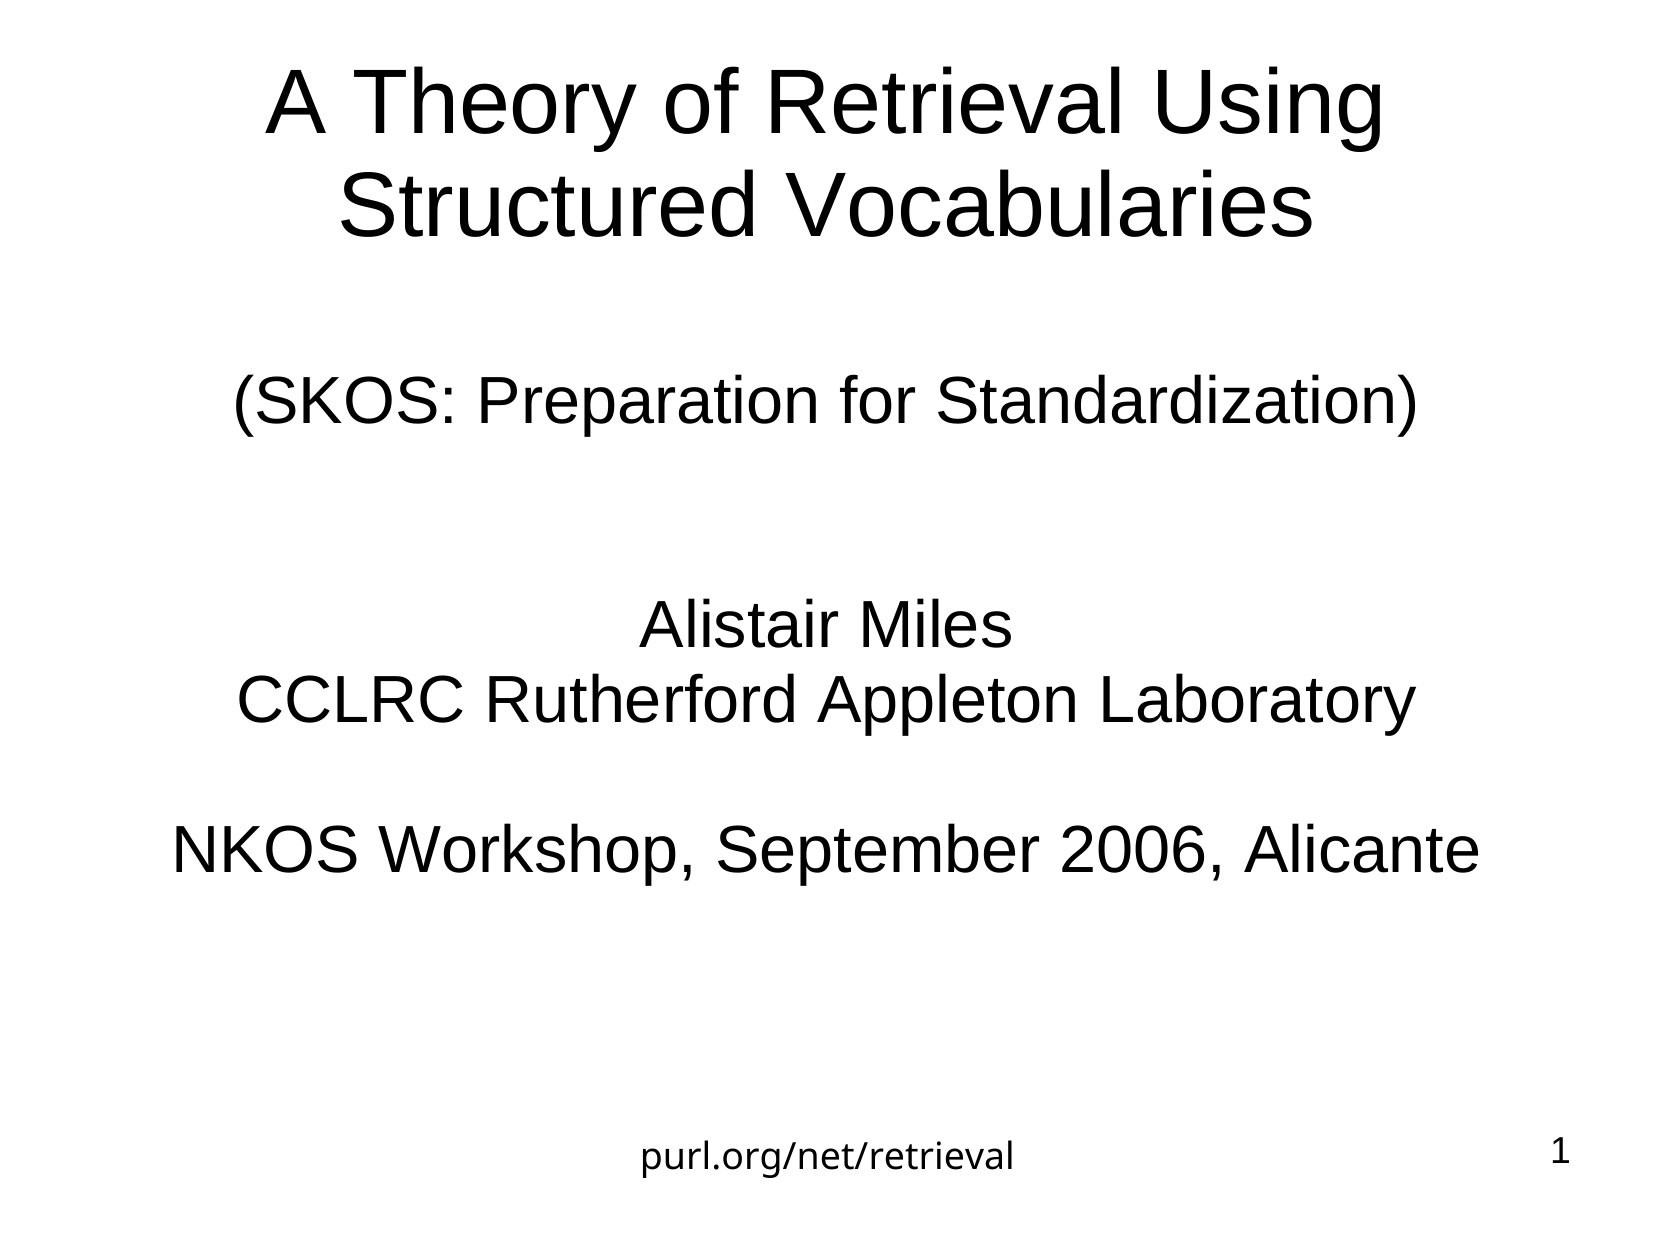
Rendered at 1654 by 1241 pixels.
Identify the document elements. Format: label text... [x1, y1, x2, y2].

subtitle (SKOS: Preparation for Standardization) Alistair Miles CCLRC Rutherford Appleton Laboratory NKOS Workshop, September 2006, Alicante [82, 290, 1571, 1109]
title A Theory of Retrieval Using Structured Vocabularies [82, 49, 1571, 257]
